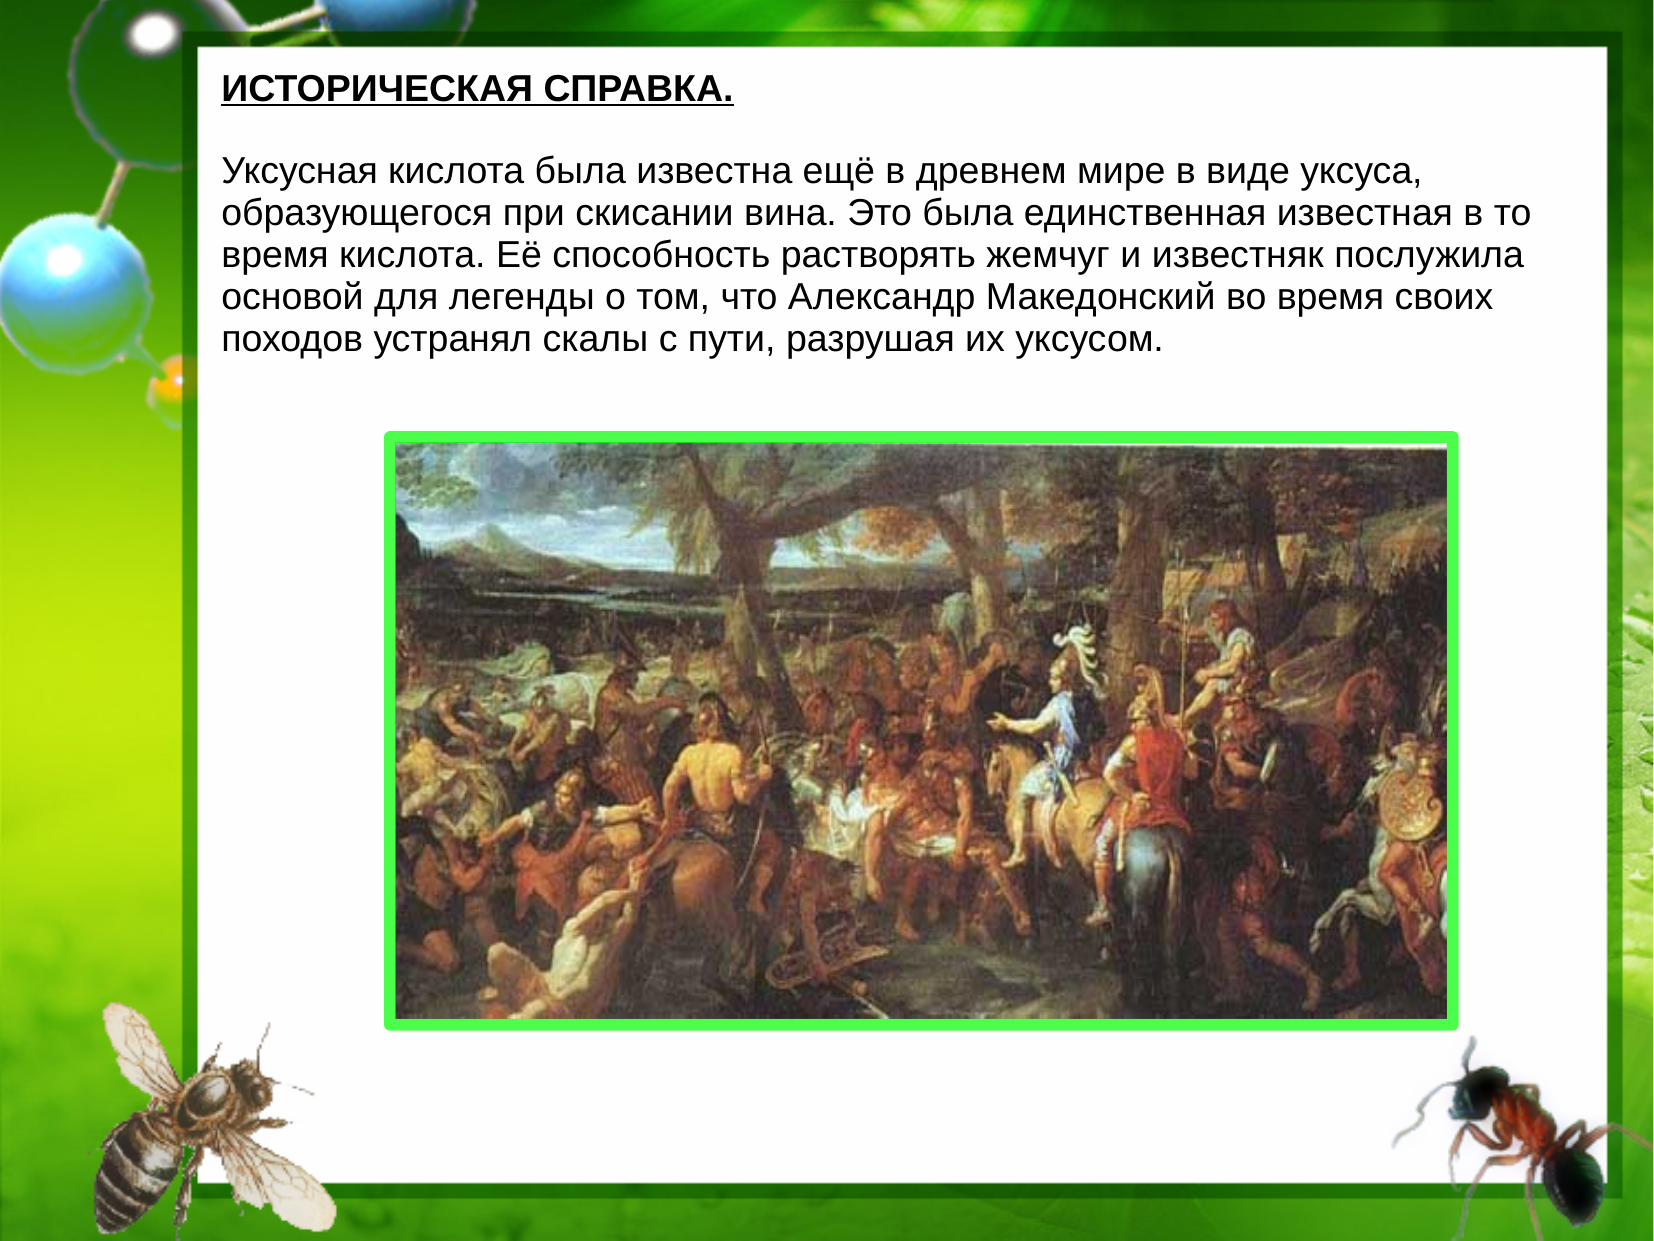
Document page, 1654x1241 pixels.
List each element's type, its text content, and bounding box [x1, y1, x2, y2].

text_box Уксусная кислота была известна ещё в древнем мире в виде уксуса, образующегося при скисании вина. Это была единственная известная в то время кислота. Её способность растворять жемчуг и известняк послужила основой для легенды о том, что Александр Македонский во время своих походов устранял скалы с пути, разрушая их уксусом. [206, 141, 1595, 418]
picture [0, 0, 1654, 1241]
text_box ИСТОРИЧЕСКАЯ СПРАВКА. [206, 60, 827, 119]
